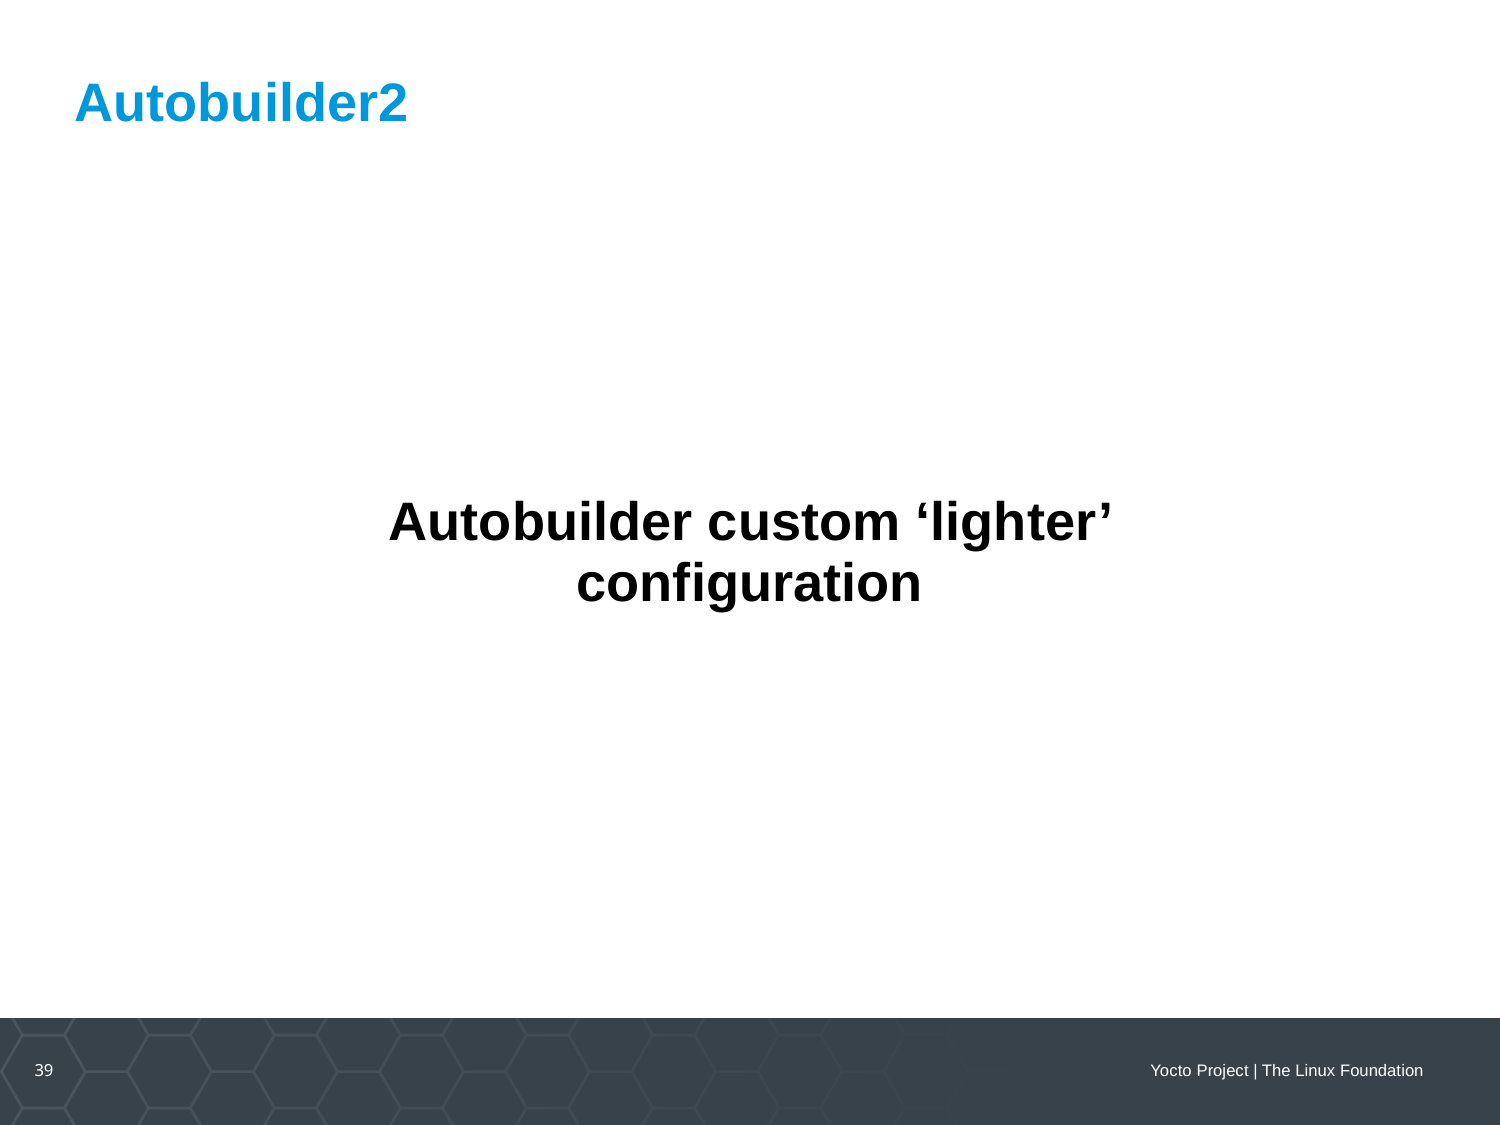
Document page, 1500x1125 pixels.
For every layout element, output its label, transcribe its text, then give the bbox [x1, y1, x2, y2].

text_box Autobuilder2 [74, 67, 1424, 154]
text_box Autobuilder custom ‘lighter’ configuration [271, 484, 1229, 621]
picture [0, 0, 1500, 1125]
